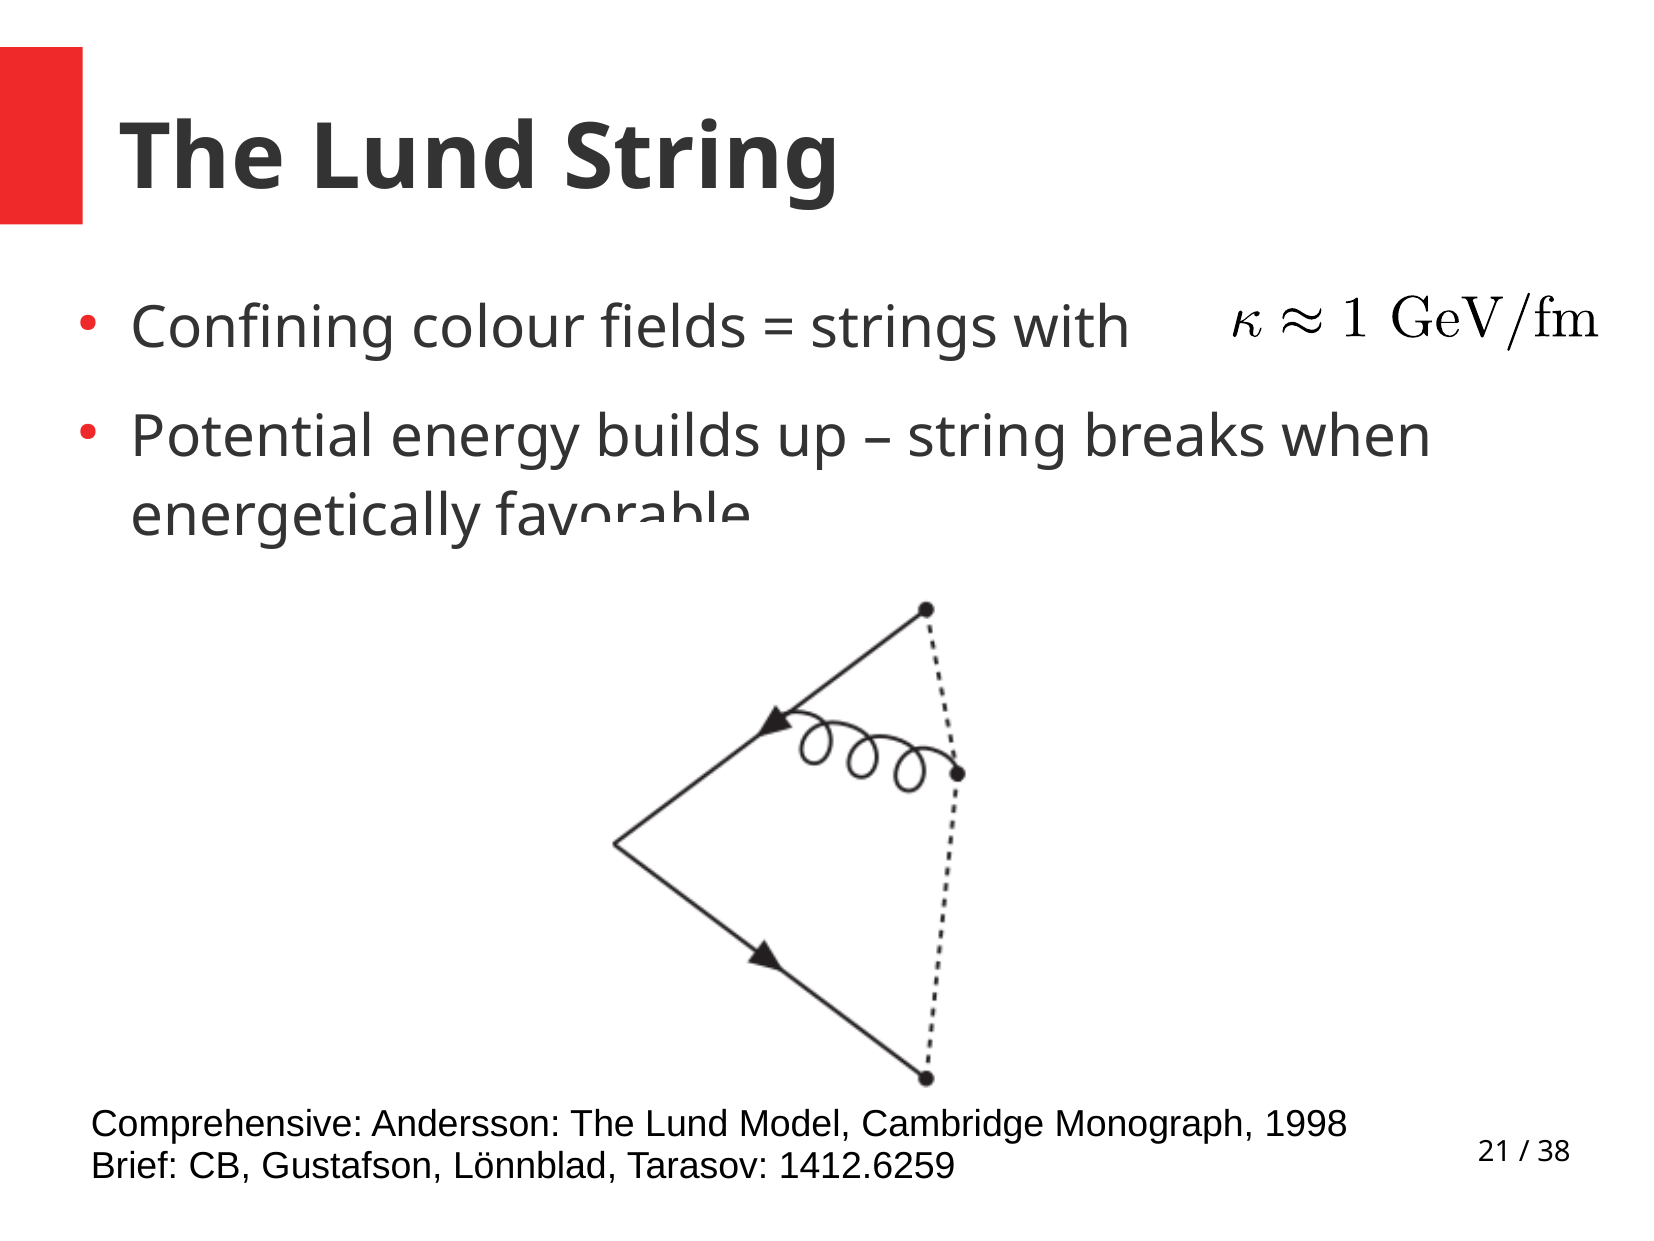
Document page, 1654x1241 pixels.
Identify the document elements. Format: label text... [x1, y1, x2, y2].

text_box Comprehensive: Andersson: The Lund Model, Cambridge Monograph, 1998 Brief: CB, Gustafson, Lönnblad, Tarasov: 1412.6259 [76, 1095, 1442, 1194]
text_box [1229, 292, 1600, 351]
list Confining colour fields = strings with Potential energy builds up – string breaks when energetically favorable. [60, 285, 1478, 1005]
title The Lund String [118, 49, 1571, 257]
picture [574, 522, 1131, 1095]
